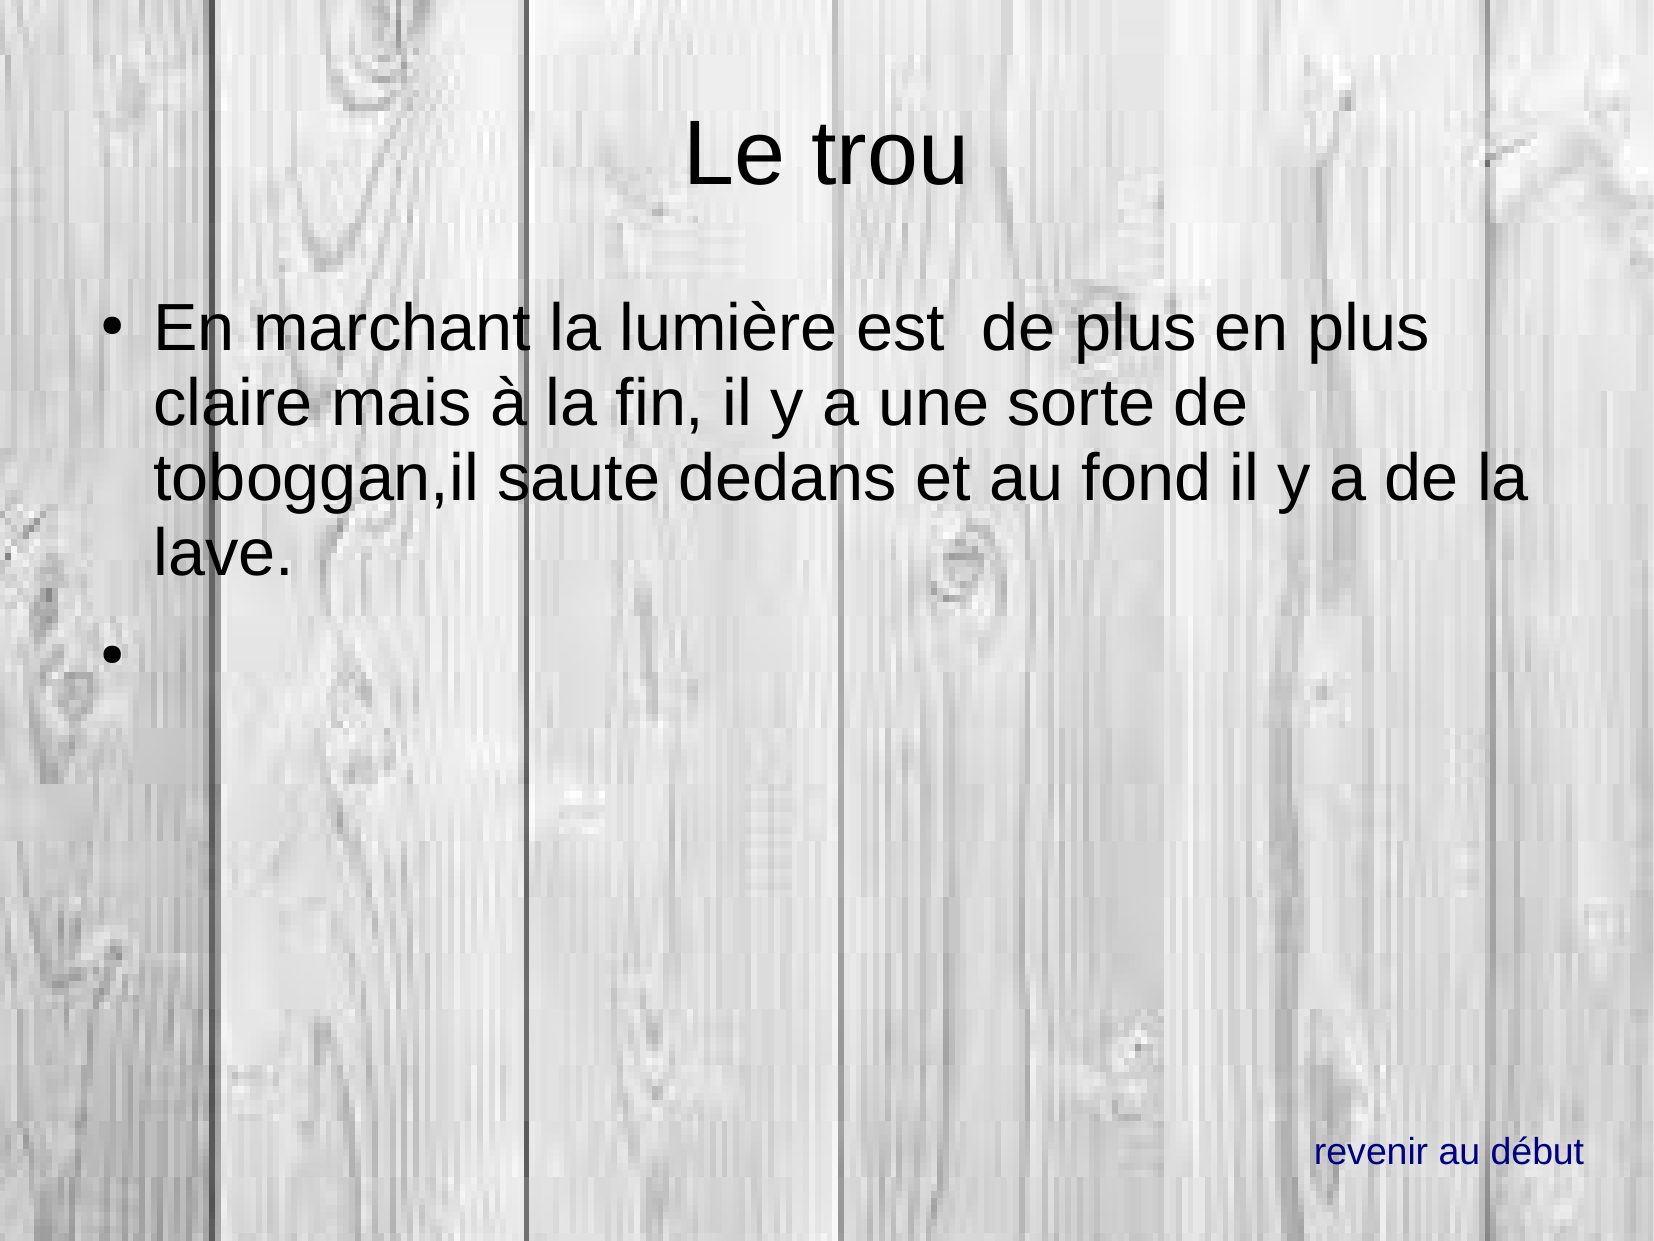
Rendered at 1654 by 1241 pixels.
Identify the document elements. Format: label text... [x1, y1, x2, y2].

picture [0, 0, 1654, 1241]
list En marchant la lumière est de plus en plus claire mais à la fin, il y a une sorte de toboggan,il saute dedans et au fond il y a de la lave. [82, 290, 1571, 1010]
title Le trou [82, 49, 1571, 257]
text_box revenir au début [1299, 1122, 1625, 1193]
